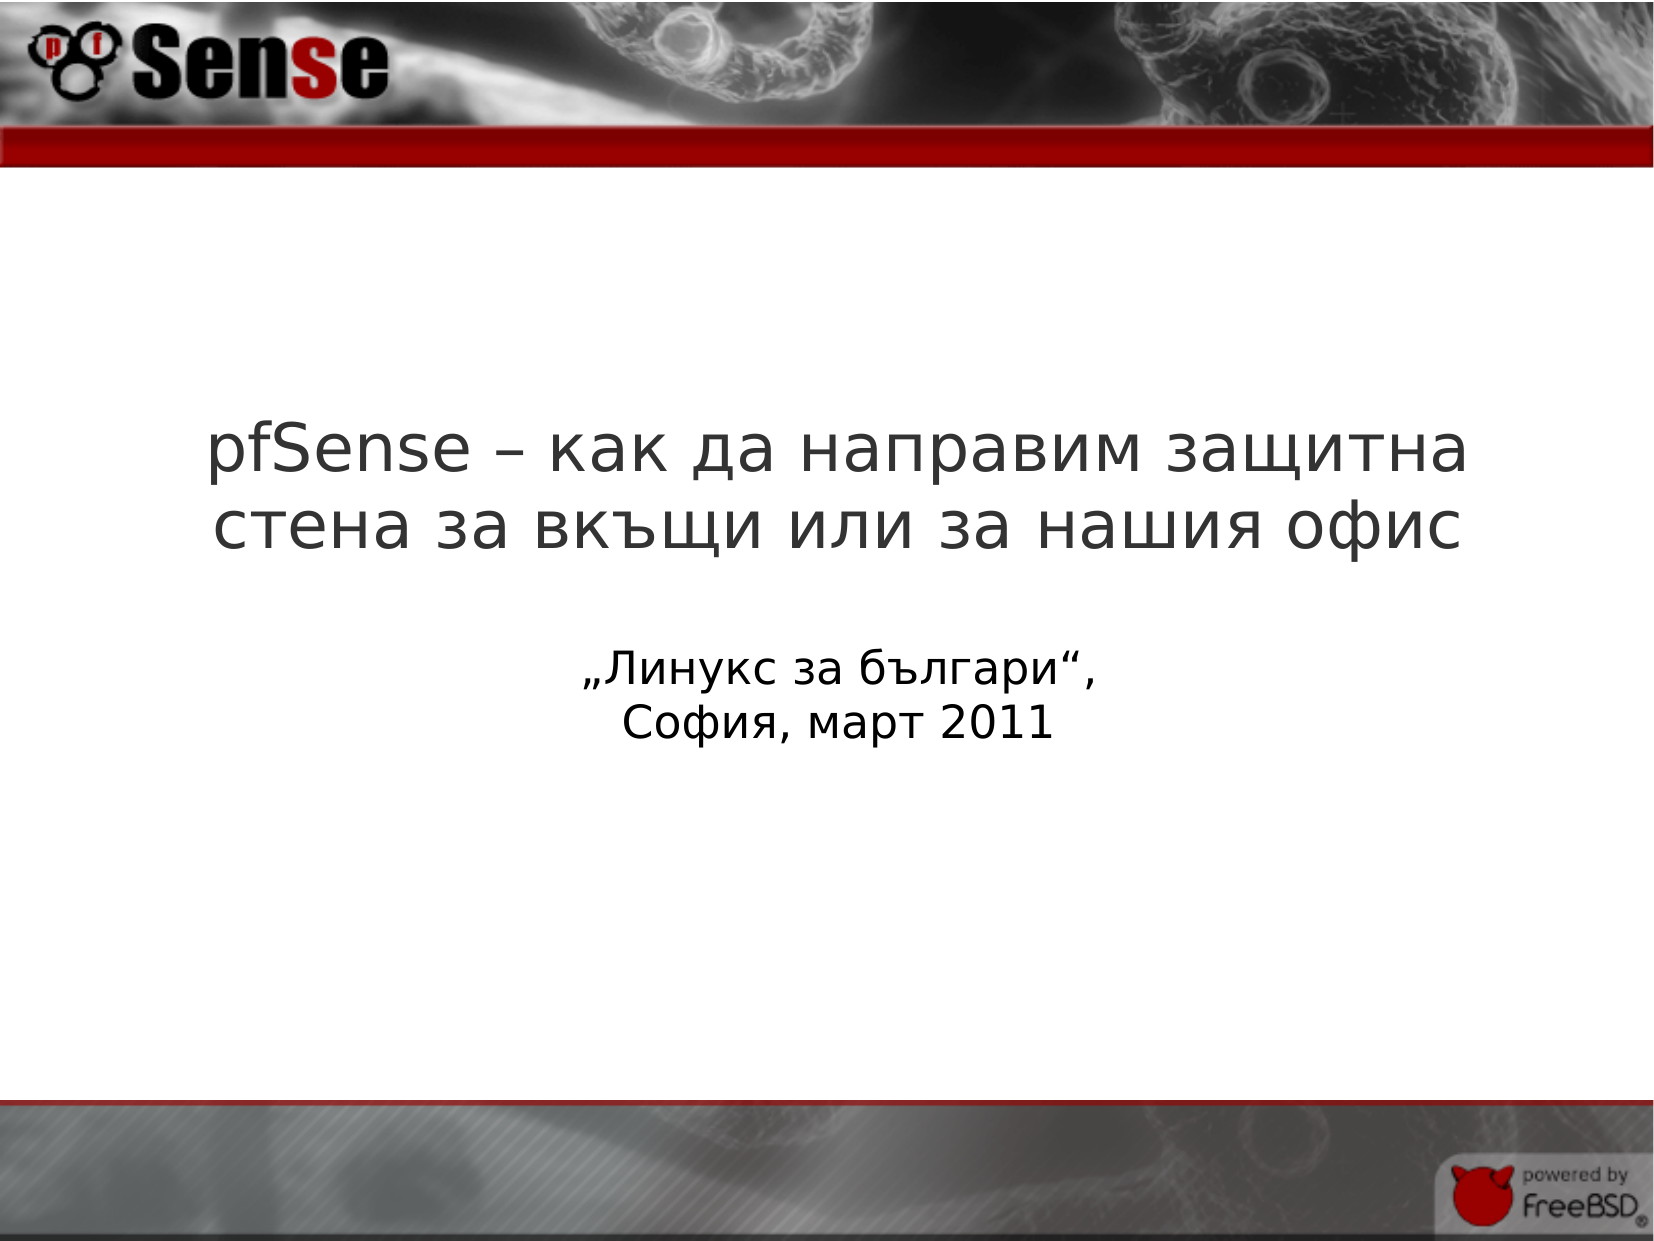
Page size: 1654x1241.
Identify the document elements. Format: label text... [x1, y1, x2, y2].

picture [0, 1100, 1654, 1241]
picture [0, 2, 1654, 188]
subtitle pfSense – как да направим защитна стена за вкъщи или за нашия офис „Линукс за българи“, София, март 2011 [82, 56, 1571, 1102]
